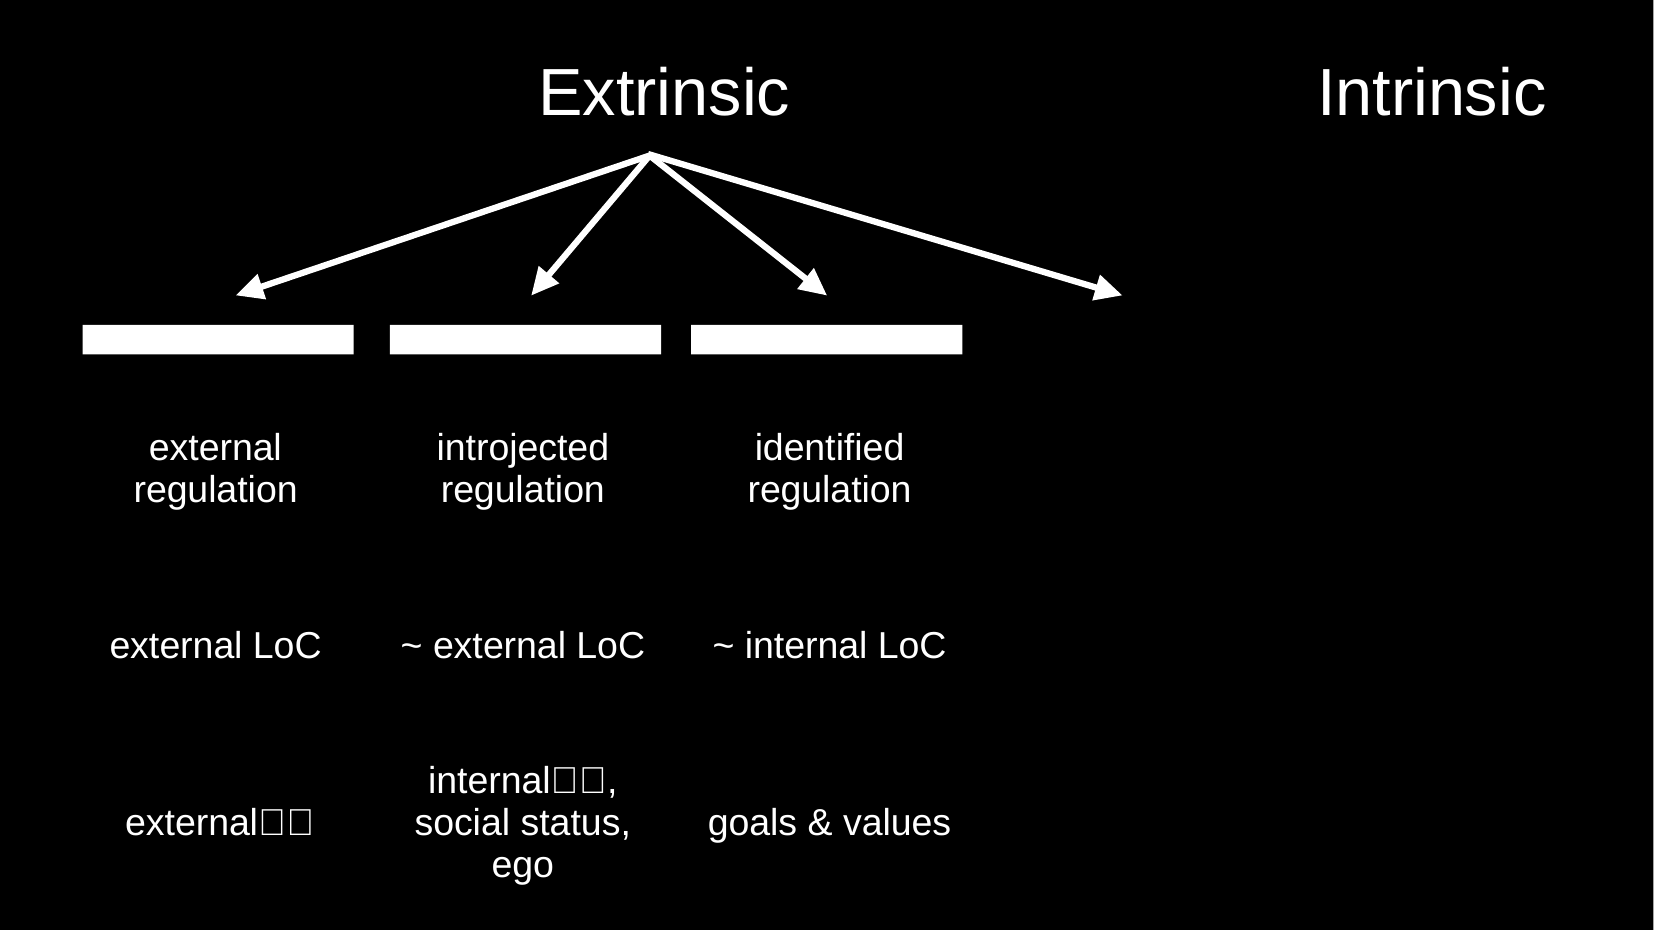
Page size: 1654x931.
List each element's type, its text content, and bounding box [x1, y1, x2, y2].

list external regulation [82, 405, 349, 532]
list Intrinsic [1299, 29, 1565, 156]
list internal🥕🏒, social status, ego [390, 759, 656, 886]
list ~ internal LoC [696, 582, 963, 709]
list goals & values [696, 759, 963, 886]
text_box [82, 324, 354, 355]
list external LoC [82, 582, 349, 709]
list ~ external LoC [390, 582, 656, 709]
list external🥕🏒 [87, 759, 353, 886]
list identified regulation [696, 405, 963, 532]
text_box [389, 324, 662, 355]
list Extrinsic [531, 29, 798, 156]
text_box [691, 324, 963, 355]
list introjected regulation [390, 405, 656, 532]
